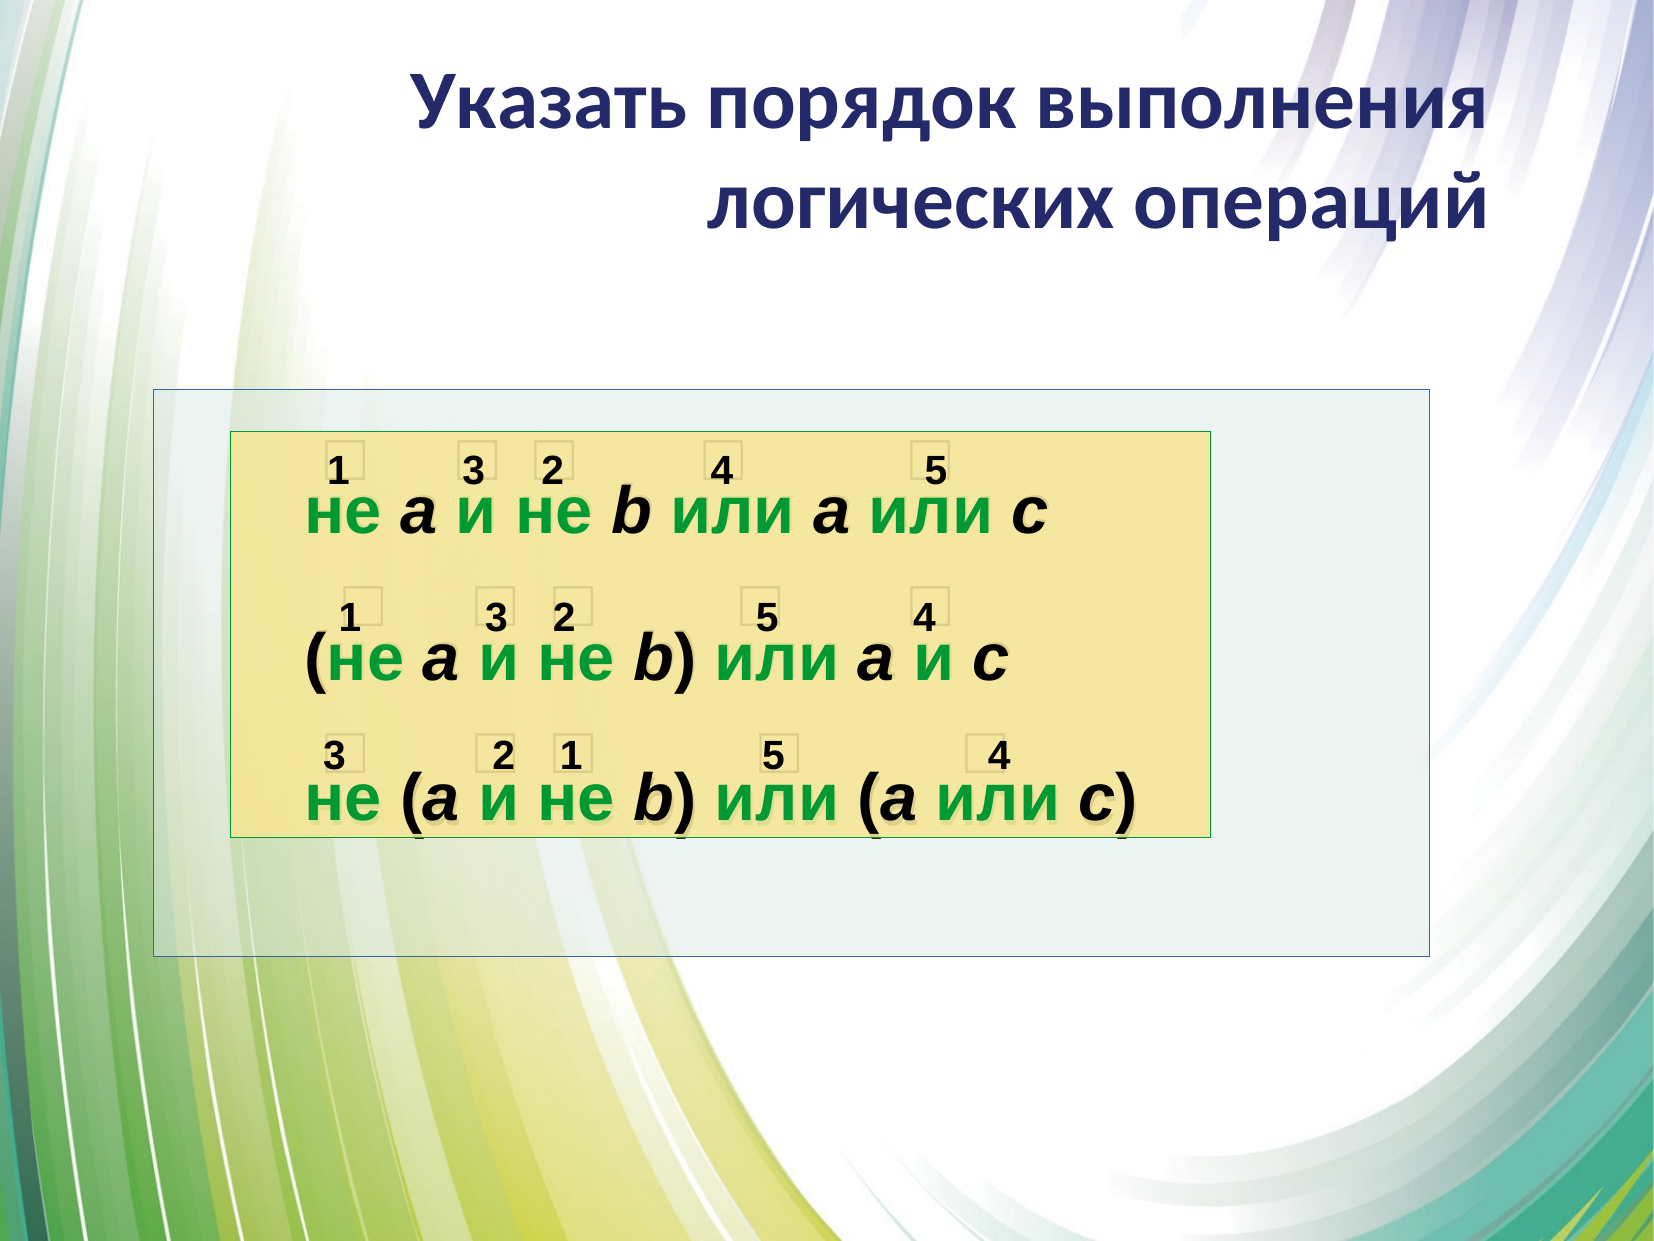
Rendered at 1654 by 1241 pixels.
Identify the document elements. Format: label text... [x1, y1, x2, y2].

text_box [153, 389, 1430, 957]
text_box 1 3 2 4 5 не a и не b или a или c 1 3 2 5 4 (не a и не b) или a и c 3 2 1 5 4 не (a и не b) или (a или с) [230, 431, 1211, 838]
text_box □ □ □ □ □ не a и не b или a или c □ □ □ □ □ (не a и не b) или a и c □ □ □ □ □ не (a и не b) или (a или с) [232, 421, 1406, 843]
picture [0, 0, 1654, 1241]
text_box Указать порядок выполнения логических операций [395, 34, 1545, 256]
